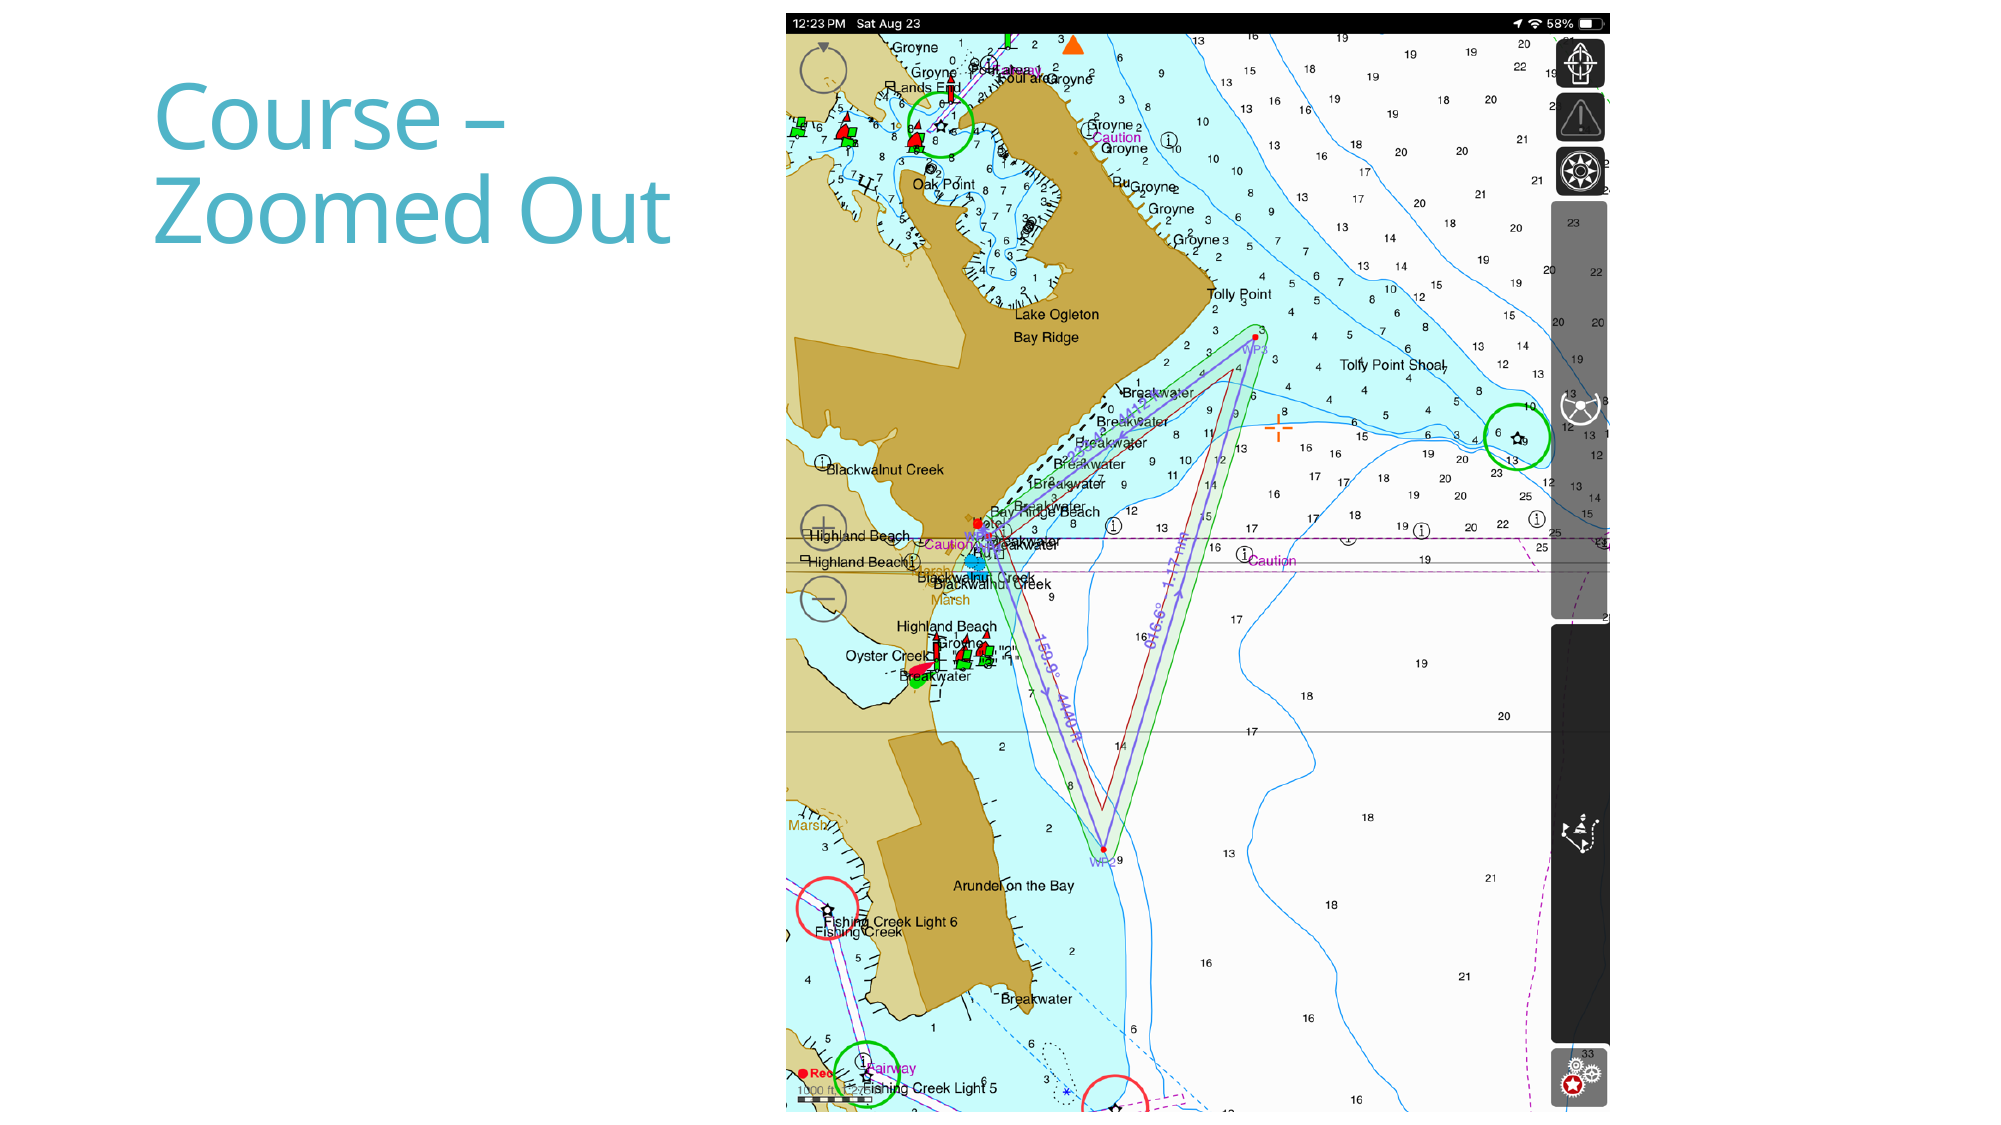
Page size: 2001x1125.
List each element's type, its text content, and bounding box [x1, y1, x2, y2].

title Course – Zoomed Out [137, 59, 786, 278]
picture [786, 13, 1610, 1112]
